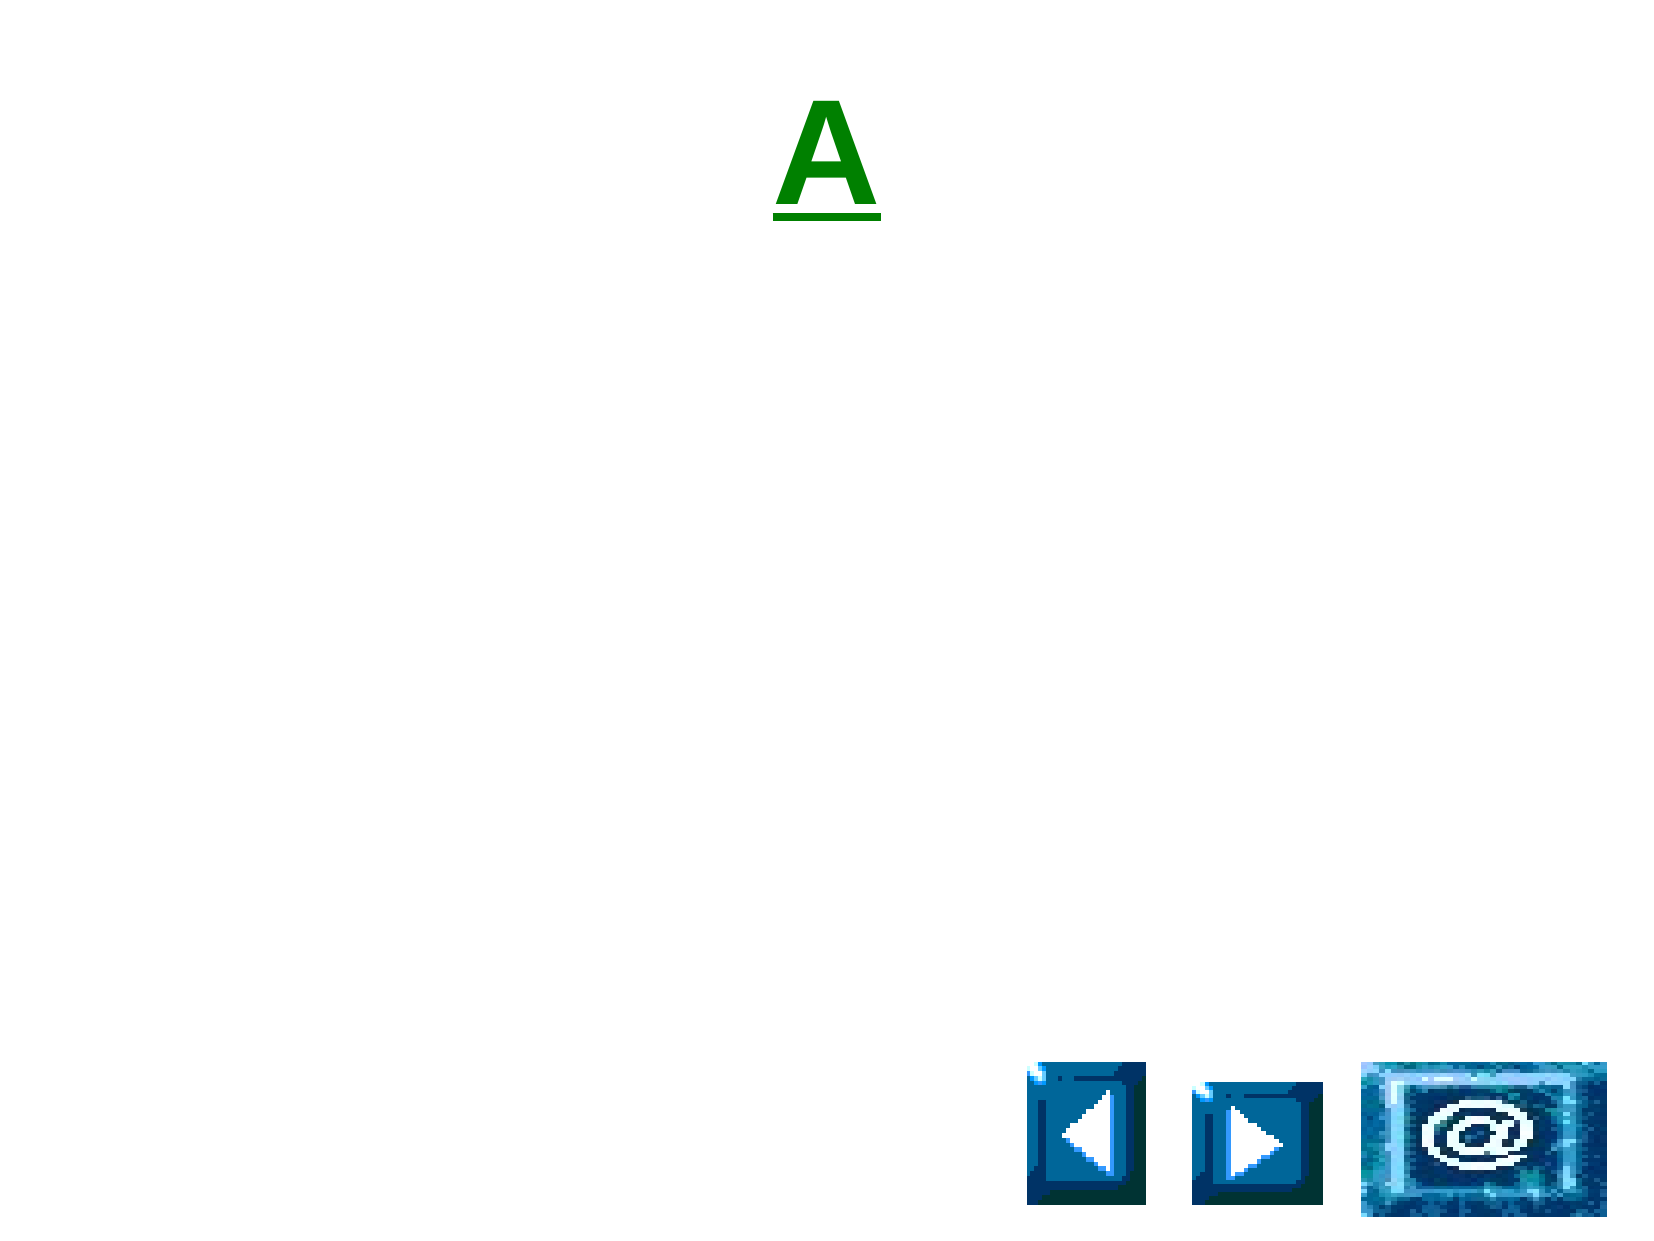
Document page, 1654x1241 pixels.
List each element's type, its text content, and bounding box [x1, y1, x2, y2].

picture [1361, 1062, 1607, 1217]
picture [1027, 1062, 1045, 1084]
title A [82, 49, 1571, 257]
picture [1027, 1062, 1146, 1205]
picture [1192, 1082, 1323, 1205]
picture [1063, 1091, 1113, 1175]
picture [1192, 1082, 1212, 1101]
picture [1227, 1107, 1282, 1179]
